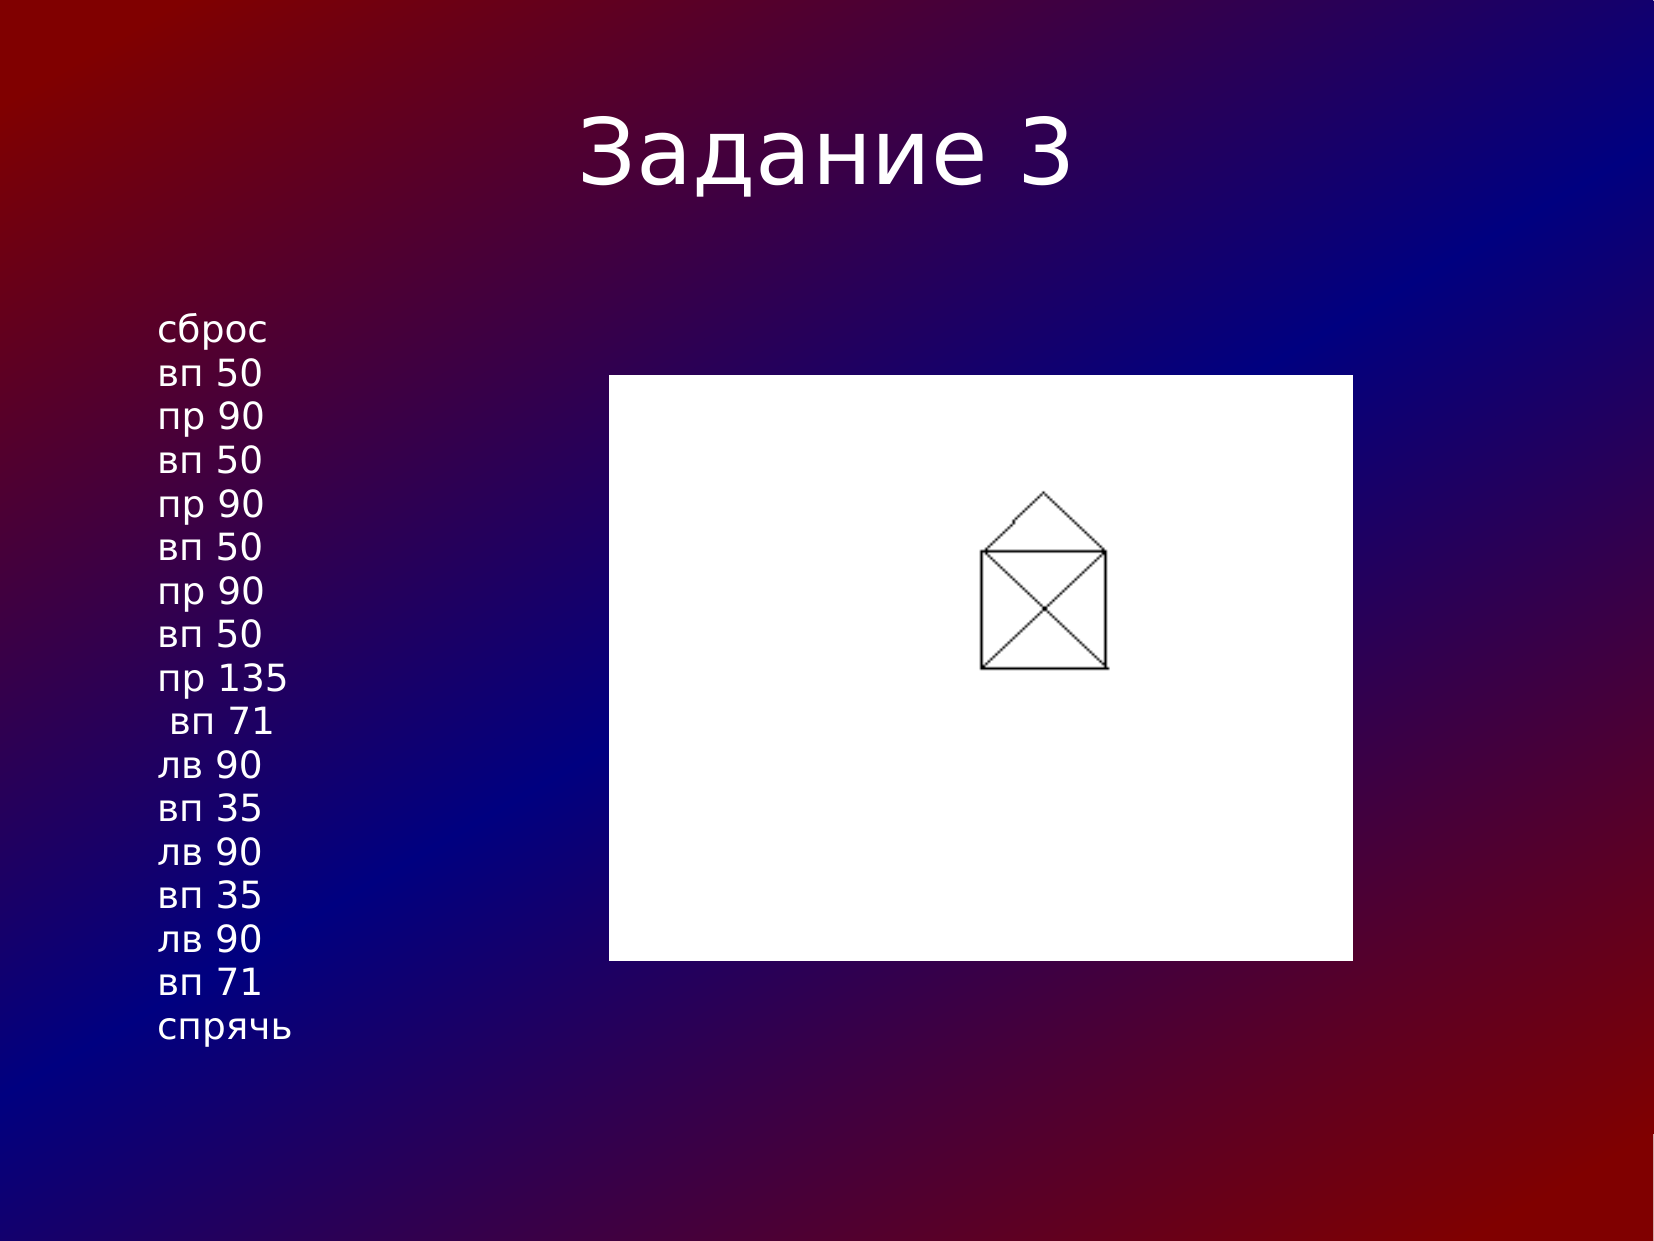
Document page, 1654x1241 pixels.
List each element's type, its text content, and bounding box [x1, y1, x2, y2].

picture [609, 375, 1353, 961]
text_box сброс вп 50 пр 90 вп 50 пр 90 вп 50 пр 90 вп 50 пр 135 вп 71 лв 90 вп 35 лв 90 вп 35 лв 90 вп 71 спрячь [142, 300, 943, 1056]
title Задание 3 [82, 56, 1571, 250]
